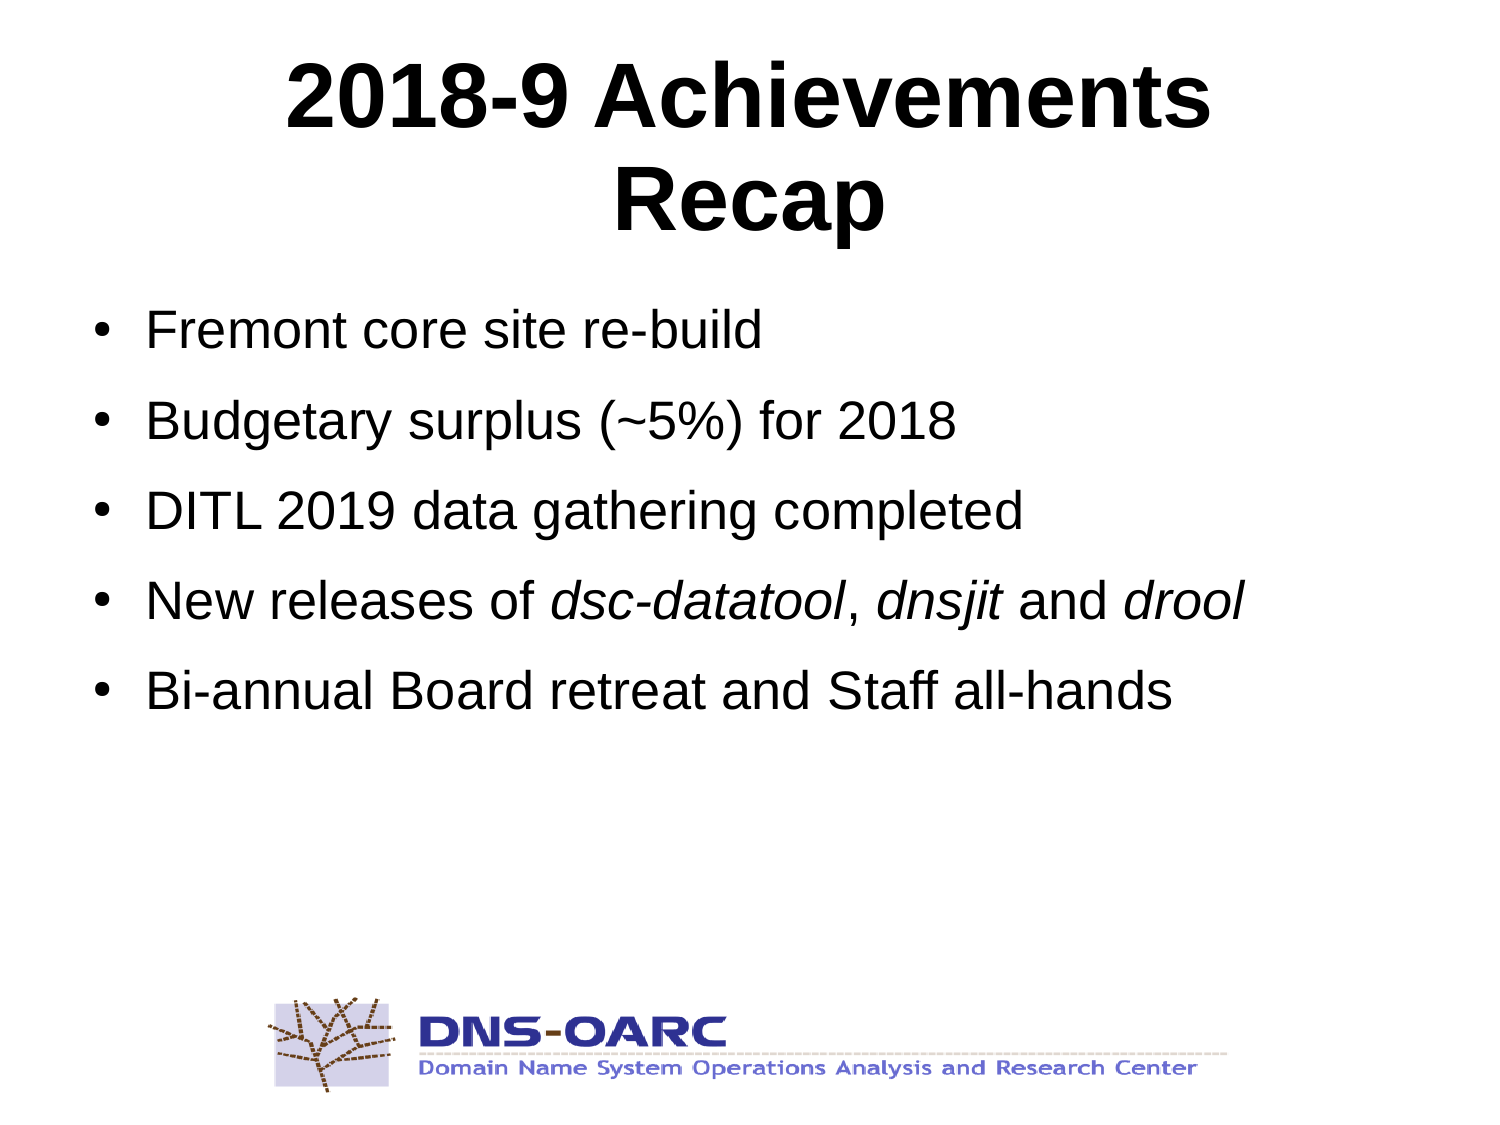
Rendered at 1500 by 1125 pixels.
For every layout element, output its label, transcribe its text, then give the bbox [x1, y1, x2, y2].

title 2018-9 Achievements Recap [75, 44, 1425, 250]
picture [214, 991, 1259, 1099]
list Fremont core site re-build Budgetary surplus (~5%) for 2018 DITL 2019 data gathering completed New releases of dsc-datatool, dnsjit and drool Bi-annual Board retreat and Staff all-hands [75, 299, 1425, 904]
